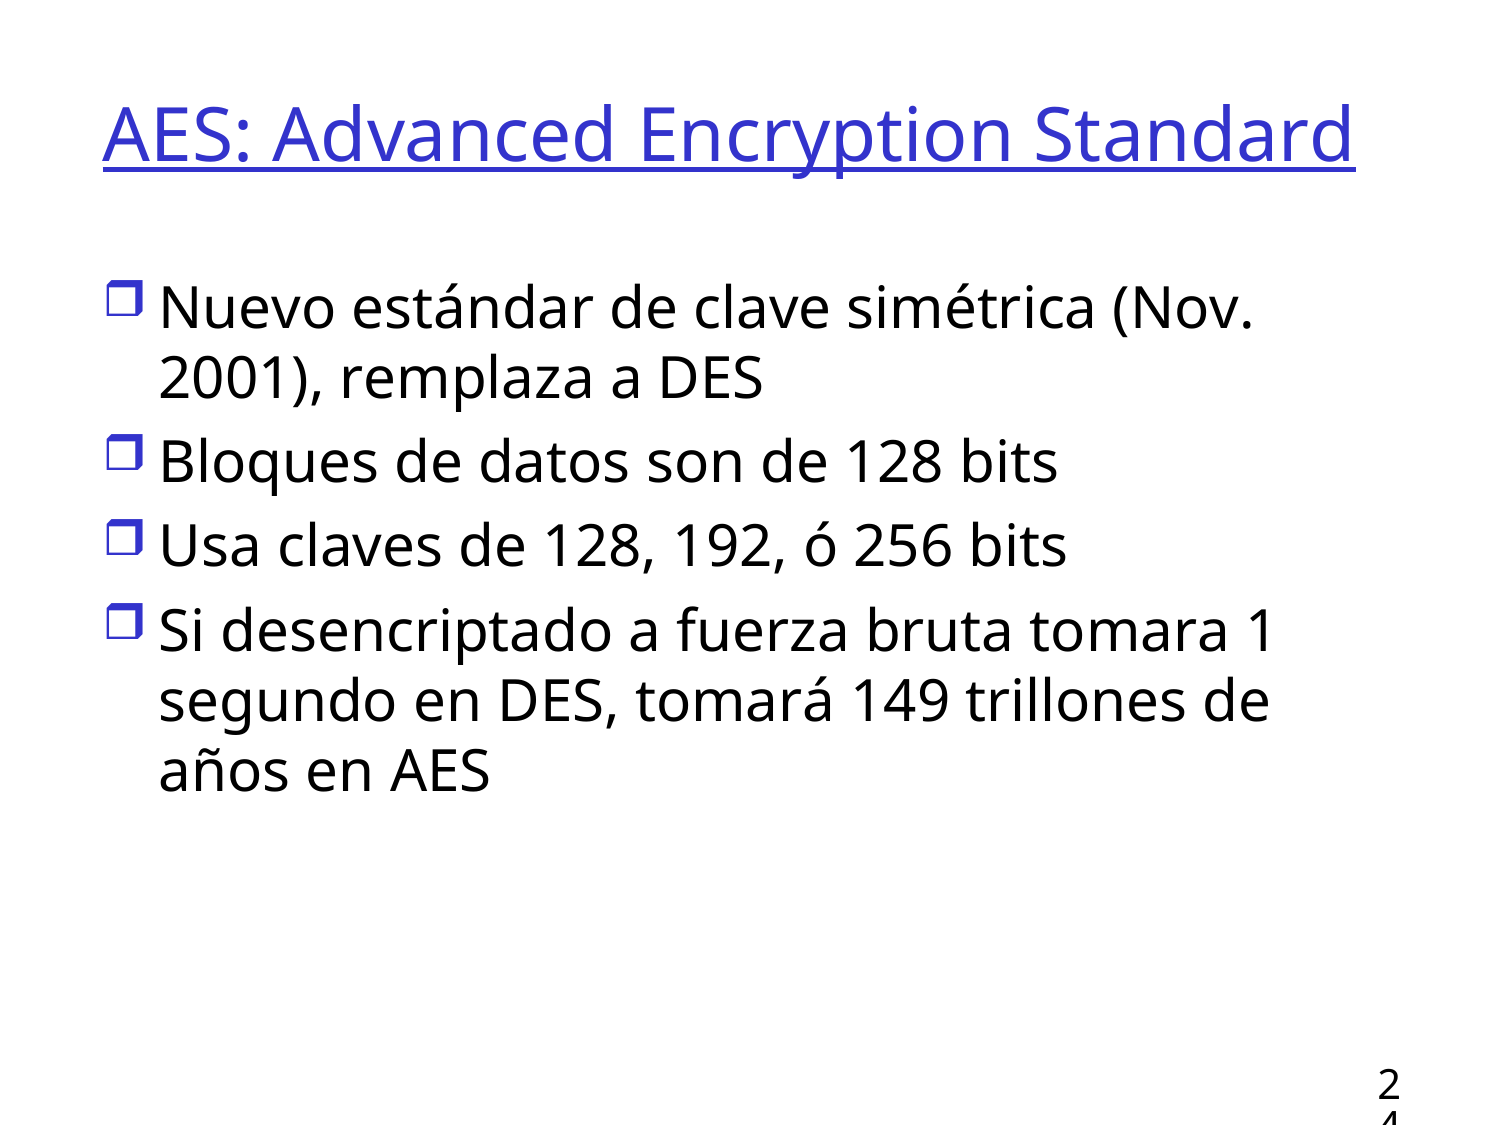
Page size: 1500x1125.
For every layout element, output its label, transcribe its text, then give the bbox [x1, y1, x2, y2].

list Nuevo estándar de clave simétrica (Nov. 2001), remplaza a DES Bloques de datos son de 128 bits Usa claves de 128, 192, ó 256 bits Si desencriptado a fuerza bruta tomara 1 segundo en DES, tomará 149 trillones de años en AES [87, 262, 1363, 1026]
title AES: Advanced Encryption Standard [87, 33, 1434, 229]
